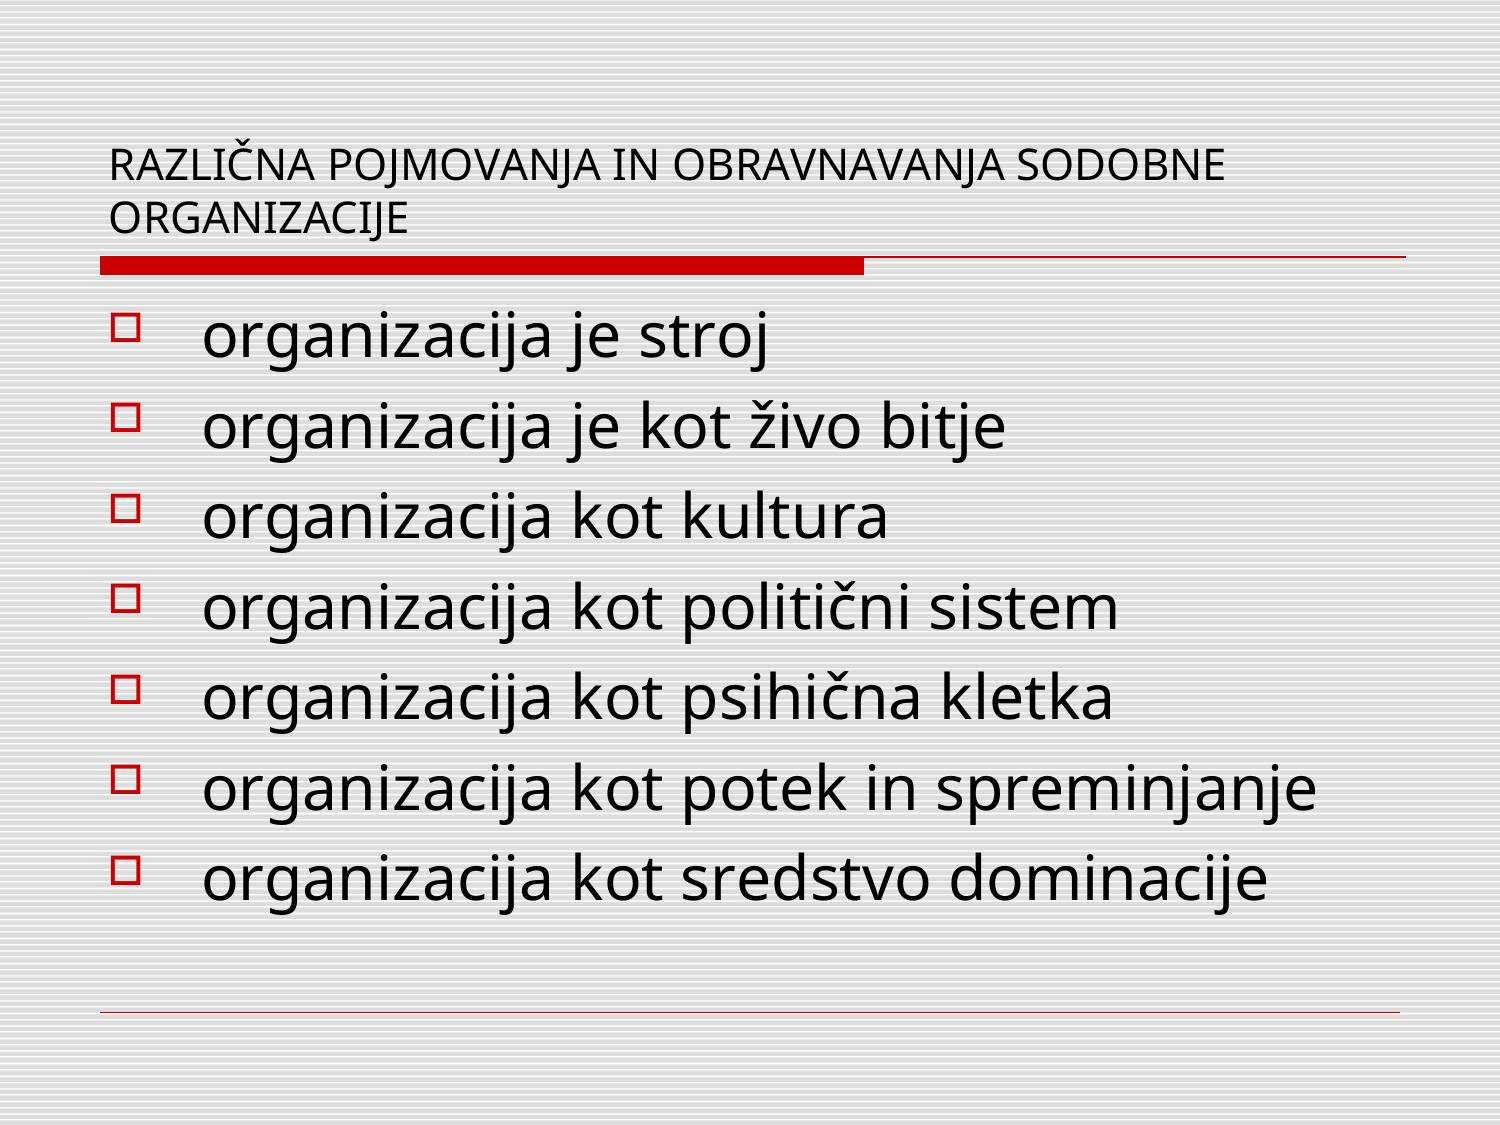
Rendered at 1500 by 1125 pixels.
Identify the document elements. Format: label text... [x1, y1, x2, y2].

list organizacija je stroj organizacija je kot živo bitje organizacija kot kultura organizacija kot politični sistem organizacija kot psihična kletka organizacija kot potek in spreminjanje organizacija kot sredstvo dominacije [92, 287, 1406, 988]
title RAZLIČNA POJMOVANJA IN OBRAVNAVANJA SODOBNE ORGANIZACIJE [94, 49, 1407, 250]
picture [0, 0, 1500, 1125]
